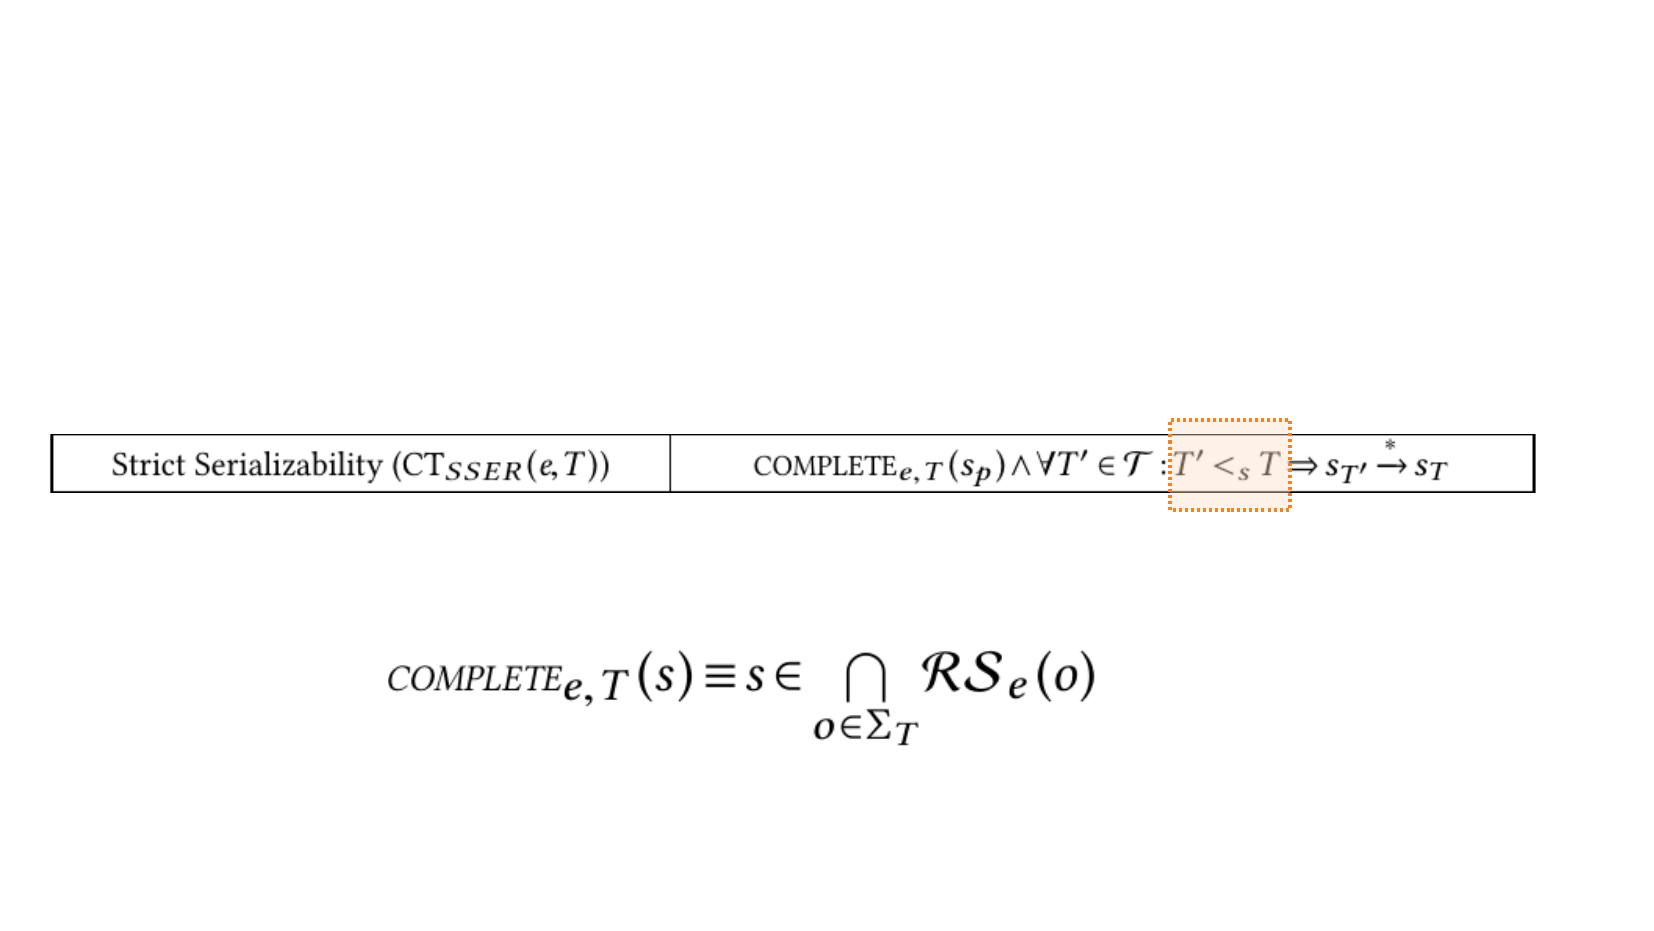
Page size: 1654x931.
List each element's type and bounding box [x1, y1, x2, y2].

picture [13, 434, 1170, 493]
picture [1291, 434, 1636, 493]
text_box [1170, 420, 1291, 511]
picture [388, 614, 1096, 751]
